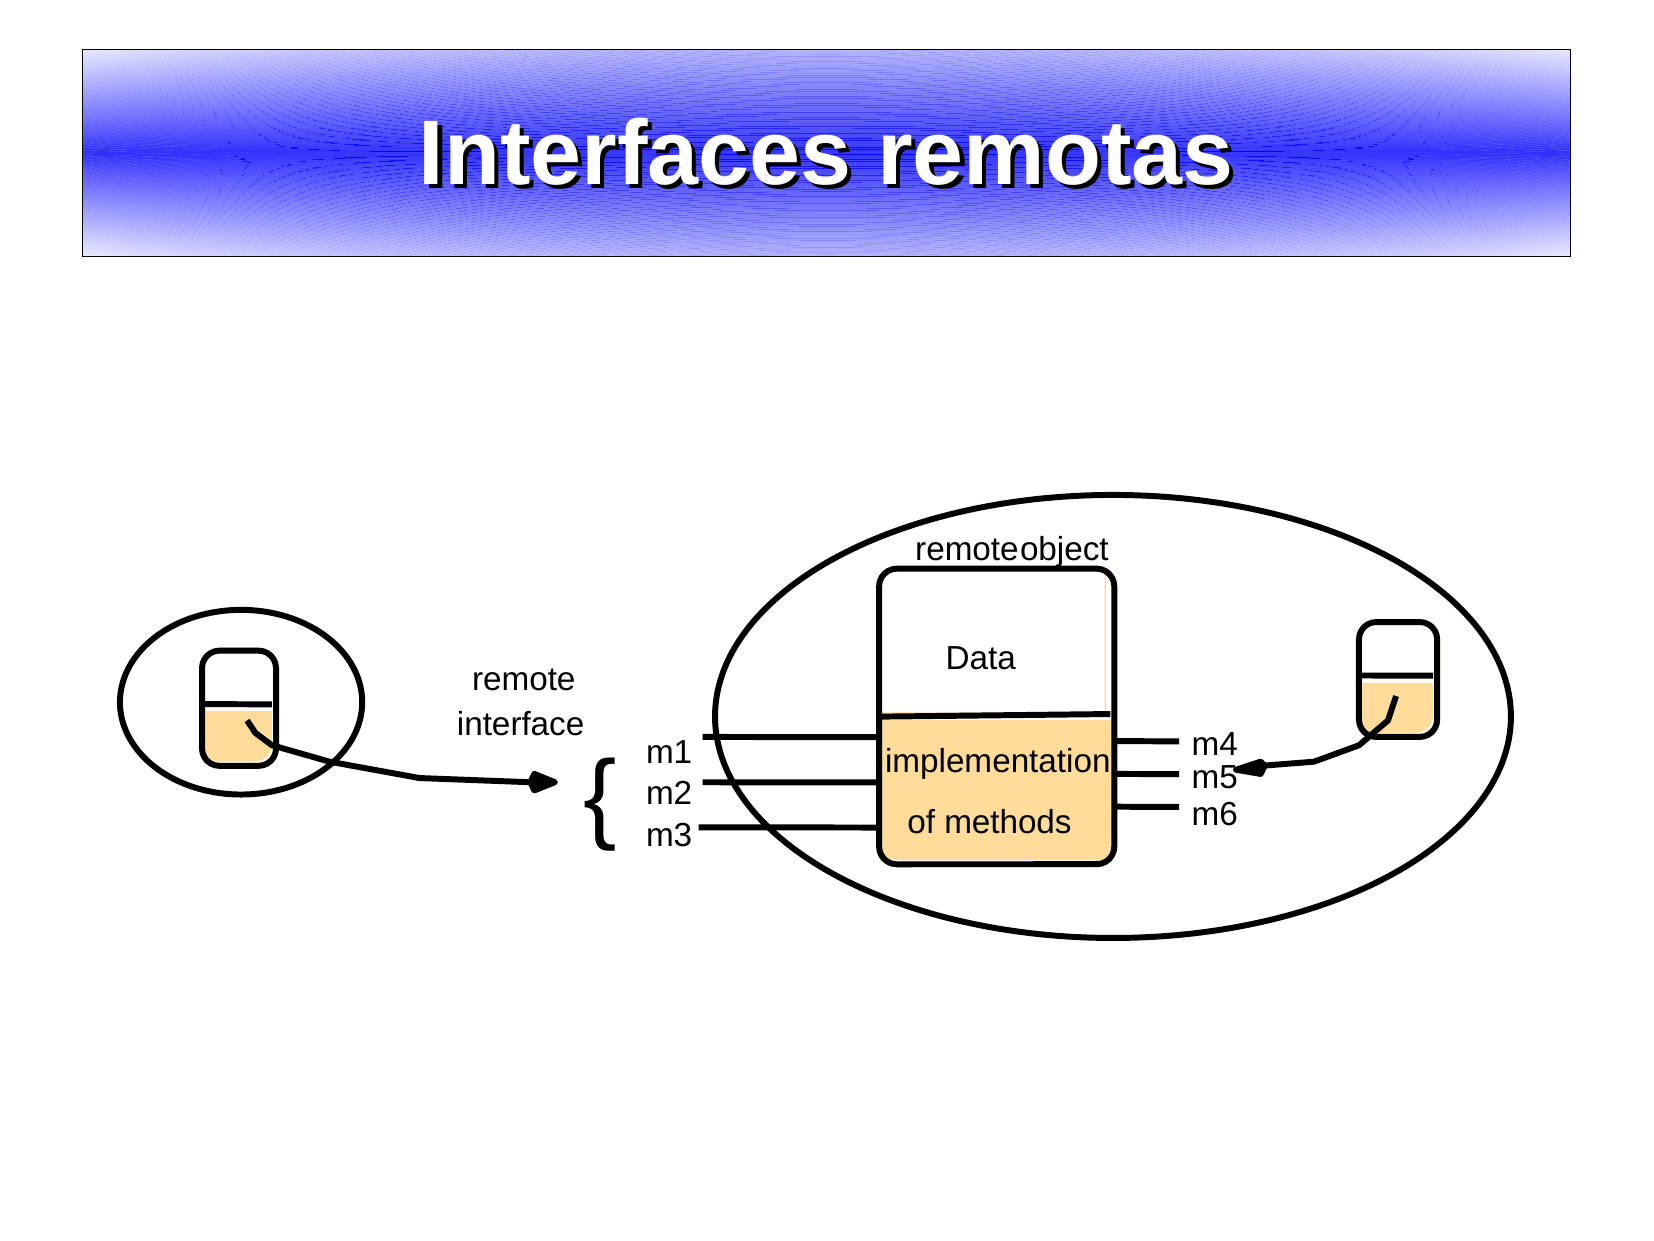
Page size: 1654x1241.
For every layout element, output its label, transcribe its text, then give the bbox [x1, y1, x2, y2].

text_box [531, 773, 555, 791]
text_box [1236, 761, 1264, 774]
text_box m3 [646, 812, 693, 853]
text_box m4 [1222, 736, 1231, 748]
text_box m4 [1196, 739, 1203, 755]
text_box [1362, 683, 1434, 733]
text_box object [1020, 526, 1110, 567]
text_box of methods [907, 800, 1073, 841]
text_box m1 [646, 730, 693, 771]
text_box [1362, 626, 1434, 672]
text_box interface [456, 701, 585, 742]
text_box [883, 572, 1105, 713]
text_box m4 [1206, 739, 1214, 755]
text_box [883, 720, 1105, 861]
text_box m5 [1191, 755, 1239, 792]
text_box m6 [1191, 792, 1239, 833]
text_box remote [915, 526, 1019, 567]
text_box Data [945, 636, 1017, 677]
text_box [206, 654, 272, 701]
text_box m2 [646, 771, 693, 812]
text_box m4 [1191, 722, 1239, 755]
text_box remote [472, 656, 576, 697]
text_box [878, 568, 885, 575]
text_box [206, 711, 272, 762]
title Interfaces remotas [82, 49, 1571, 257]
text_box implementation [885, 738, 1112, 779]
text_box { [583, 730, 618, 851]
